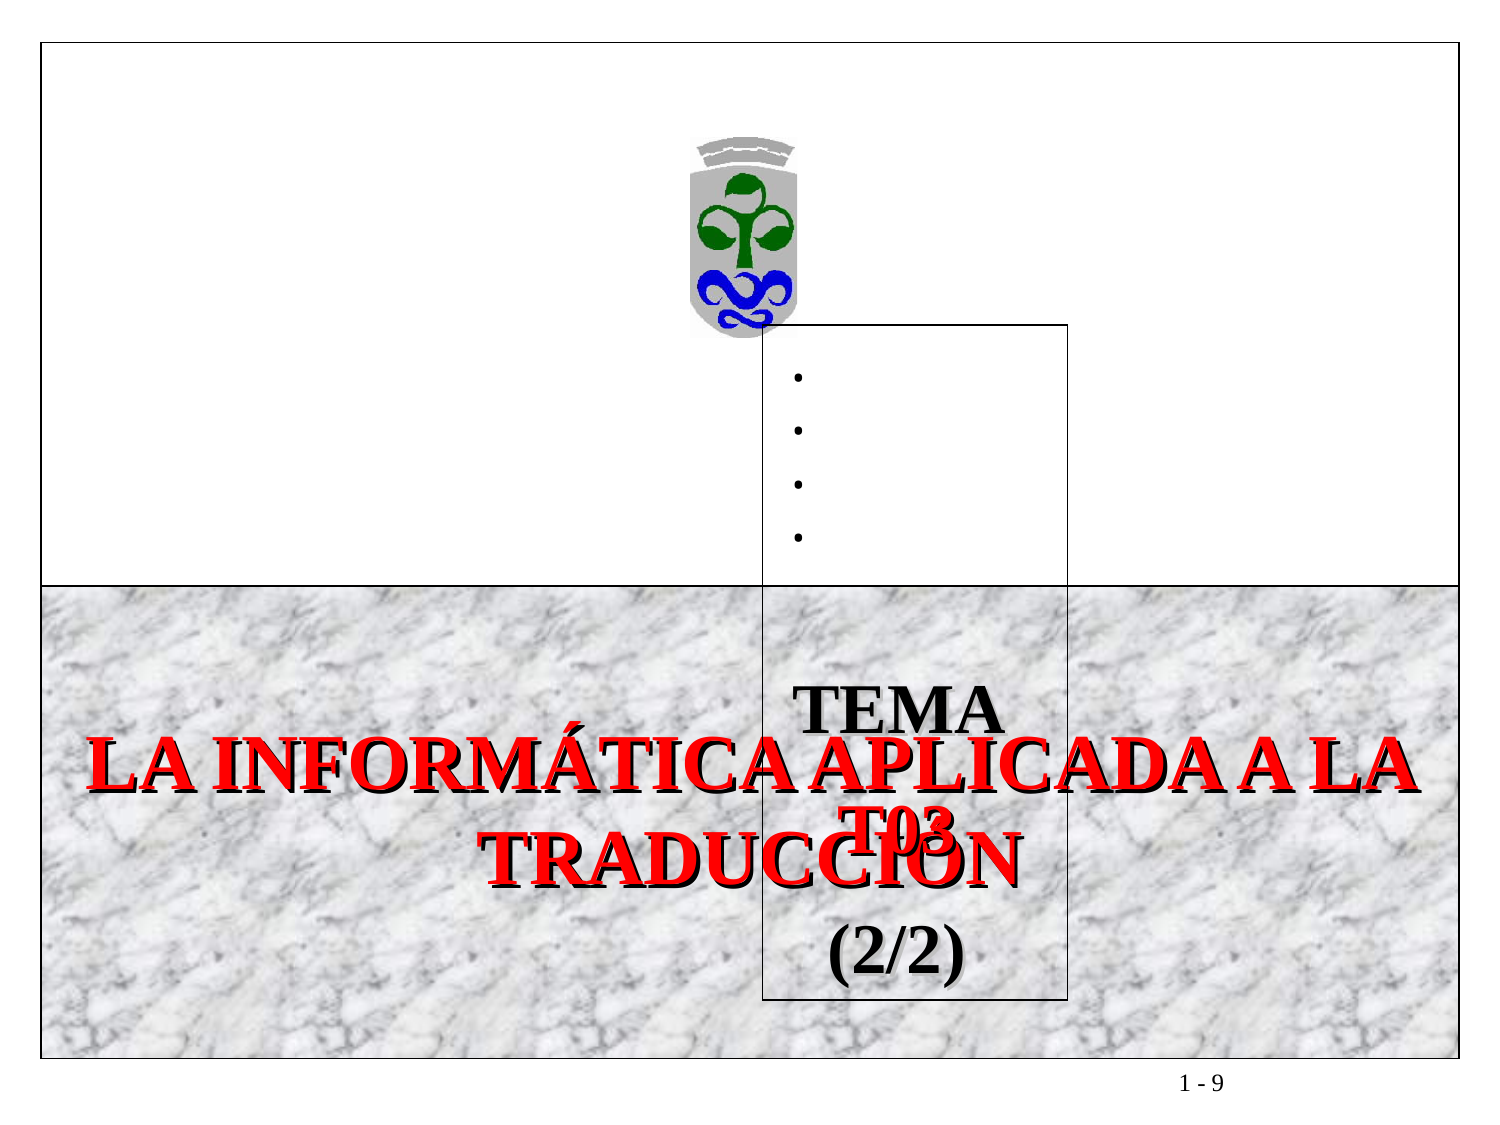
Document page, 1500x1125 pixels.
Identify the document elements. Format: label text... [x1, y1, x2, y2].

list TEMA T03 (2/2) [42, 43, 1458, 587]
text_box LA INFORMÁTICA APLICADA A LA TRADUCCIÓN [42, 587, 1458, 1058]
text_box 1 - 9 [1163, 1058, 1477, 1089]
text_box LA INFORMÁTICA APLICADA A LA TRADUCCIÓN [763, 587, 1067, 999]
